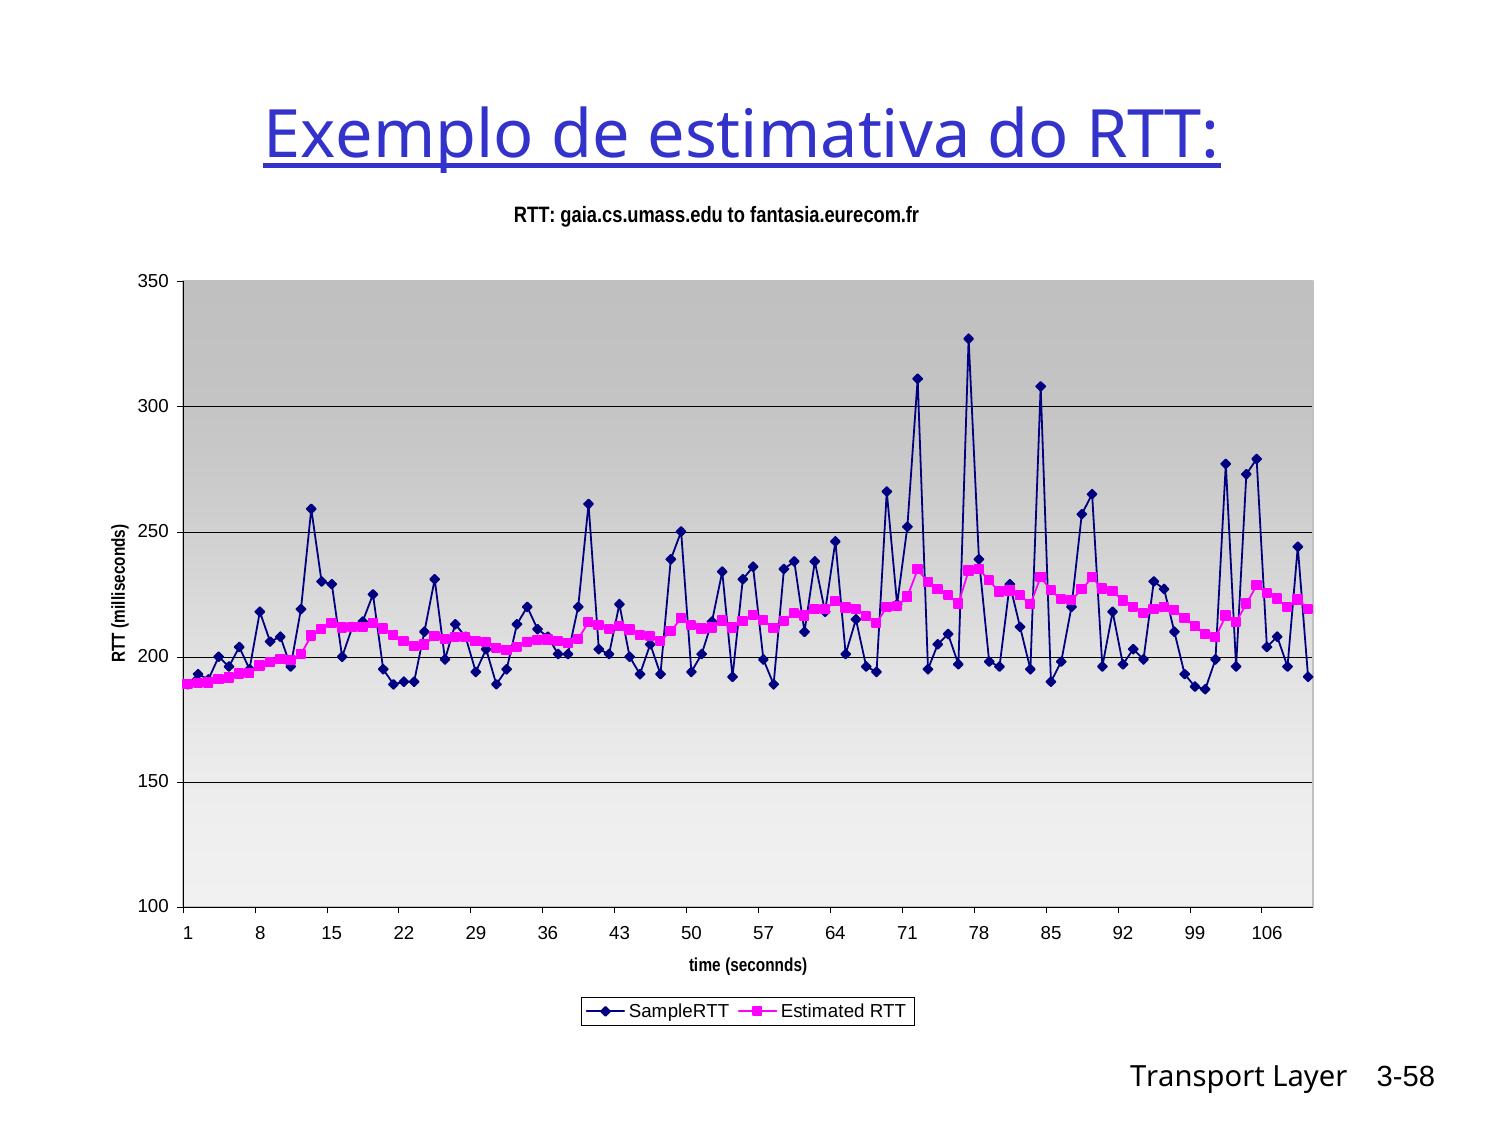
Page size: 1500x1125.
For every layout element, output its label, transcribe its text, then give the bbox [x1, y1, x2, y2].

text_box Transport Layer [887, 1050, 1339, 1125]
text_box 3-<número> [1339, 1050, 1451, 1125]
picture [80, 172, 1351, 1042]
title Exemplo de estimativa do RTT: [248, 37, 1500, 225]
